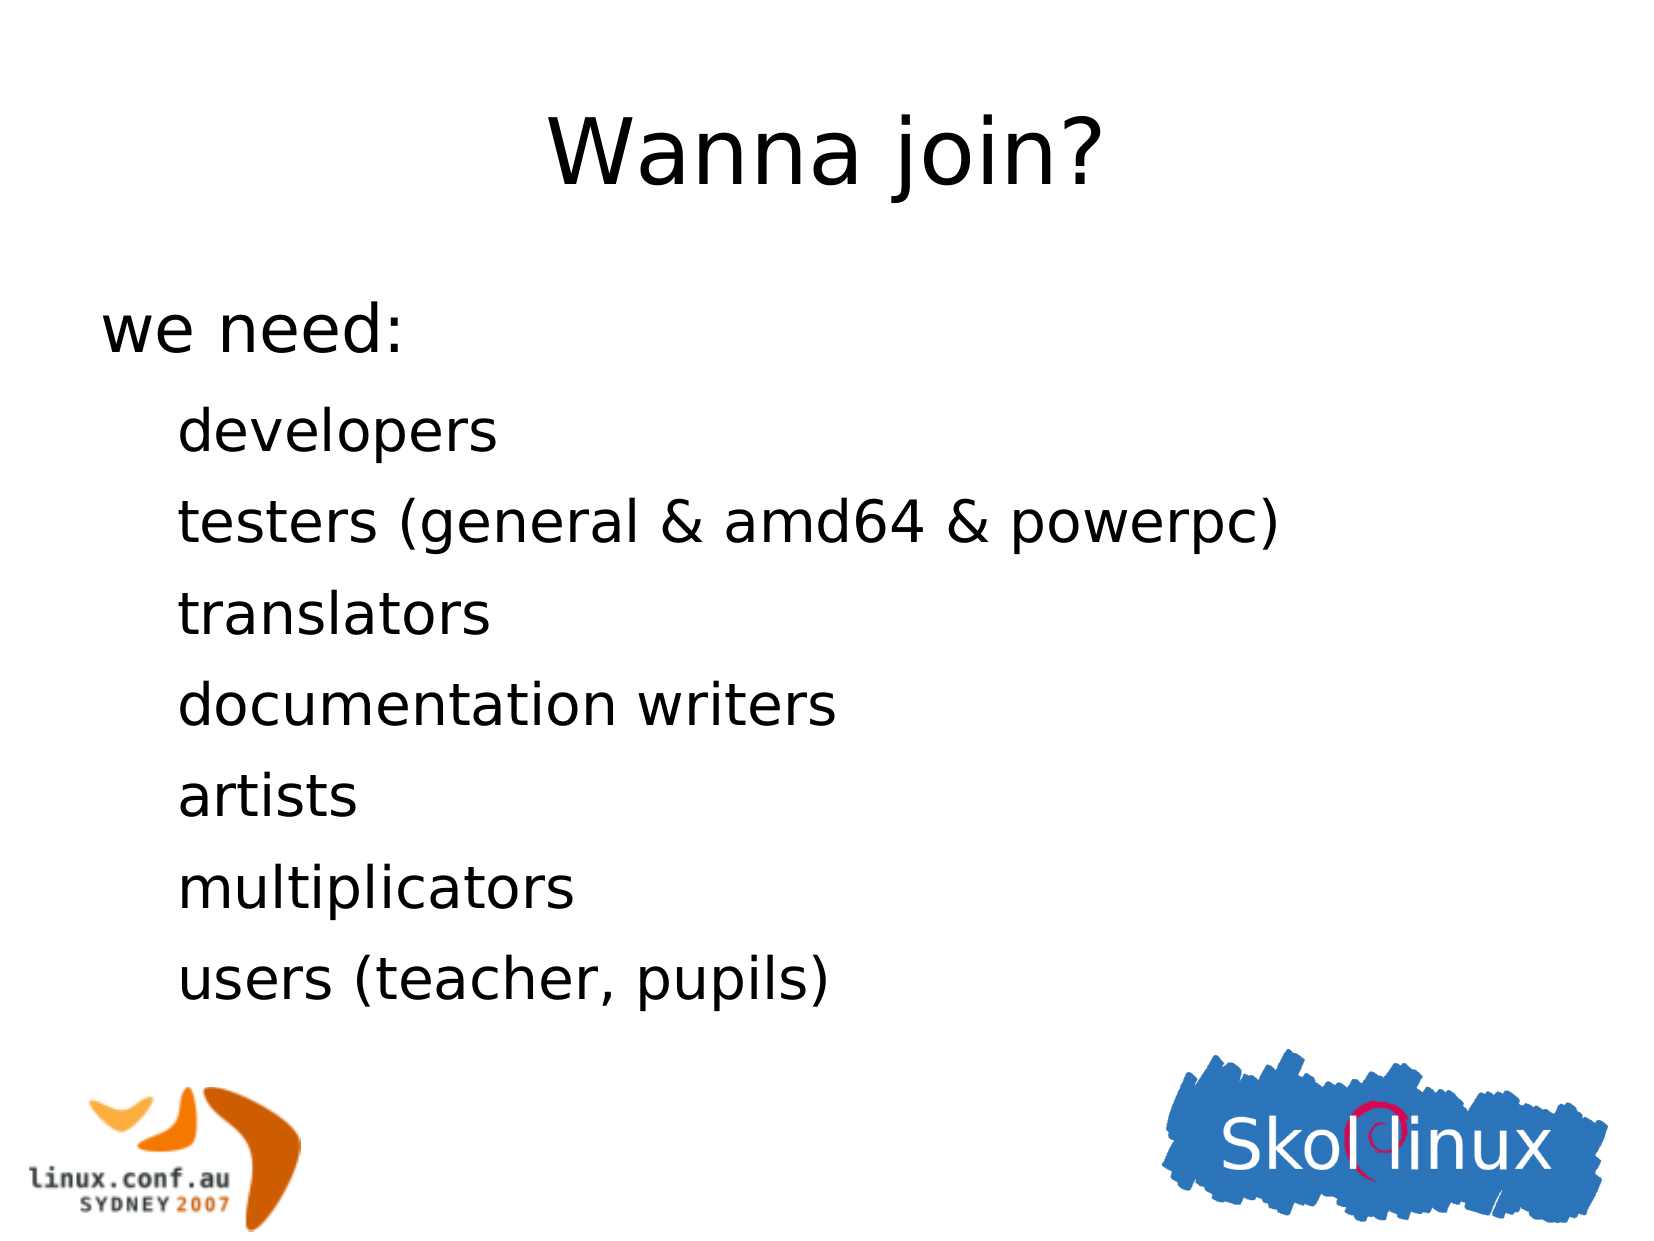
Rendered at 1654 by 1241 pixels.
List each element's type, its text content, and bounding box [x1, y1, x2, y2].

picture [29, 1087, 301, 1232]
list we need: developers testers (general & amd64 & powerpc) translators documentation writers artists multiplicators users (teacher, pupils) [82, 290, 1571, 1109]
title Wanna join? [82, 49, 1571, 257]
picture [1162, 1049, 1608, 1223]
